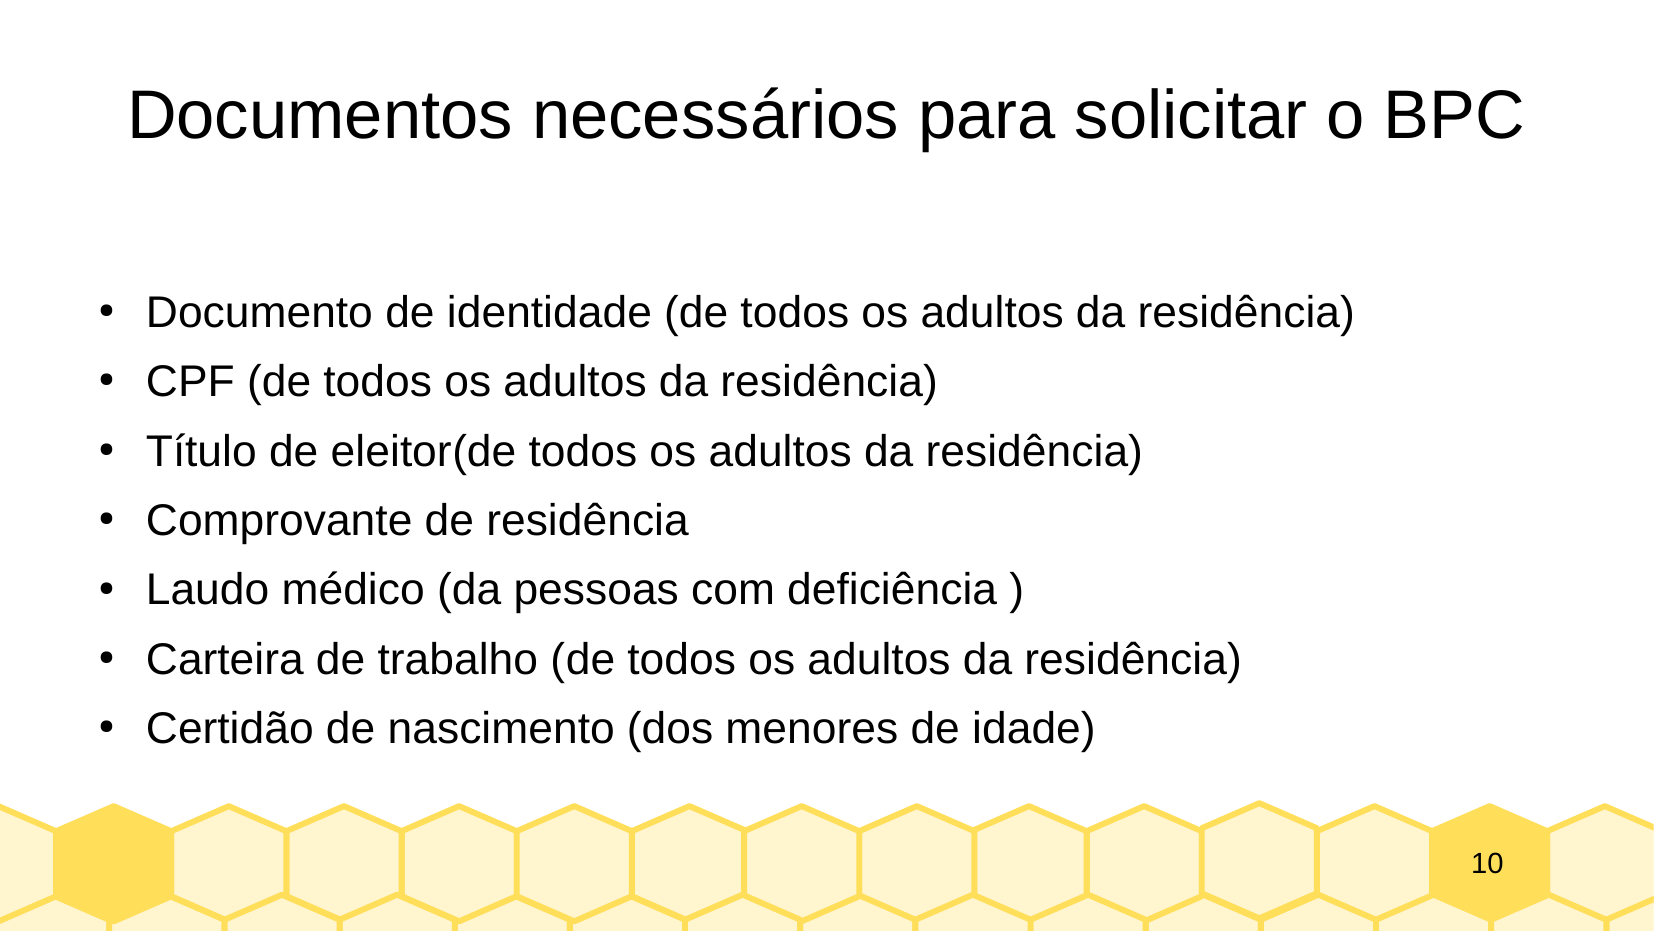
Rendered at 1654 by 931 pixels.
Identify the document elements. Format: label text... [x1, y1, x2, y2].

title Documentos necessários para solicitar o BPC [82, 37, 1571, 193]
list Documento de identidade (de todos os adultos da residência) CPF (de todos os adultos da residência) Título de eleitor(de todos os adultos da residência) Comprovante de residência Laudo médico (da pessoas com deficiência ) Carteira de trabalho (de todos os adultos da residência) Certidão de nascimento (dos menores de idade) [82, 217, 1571, 758]
